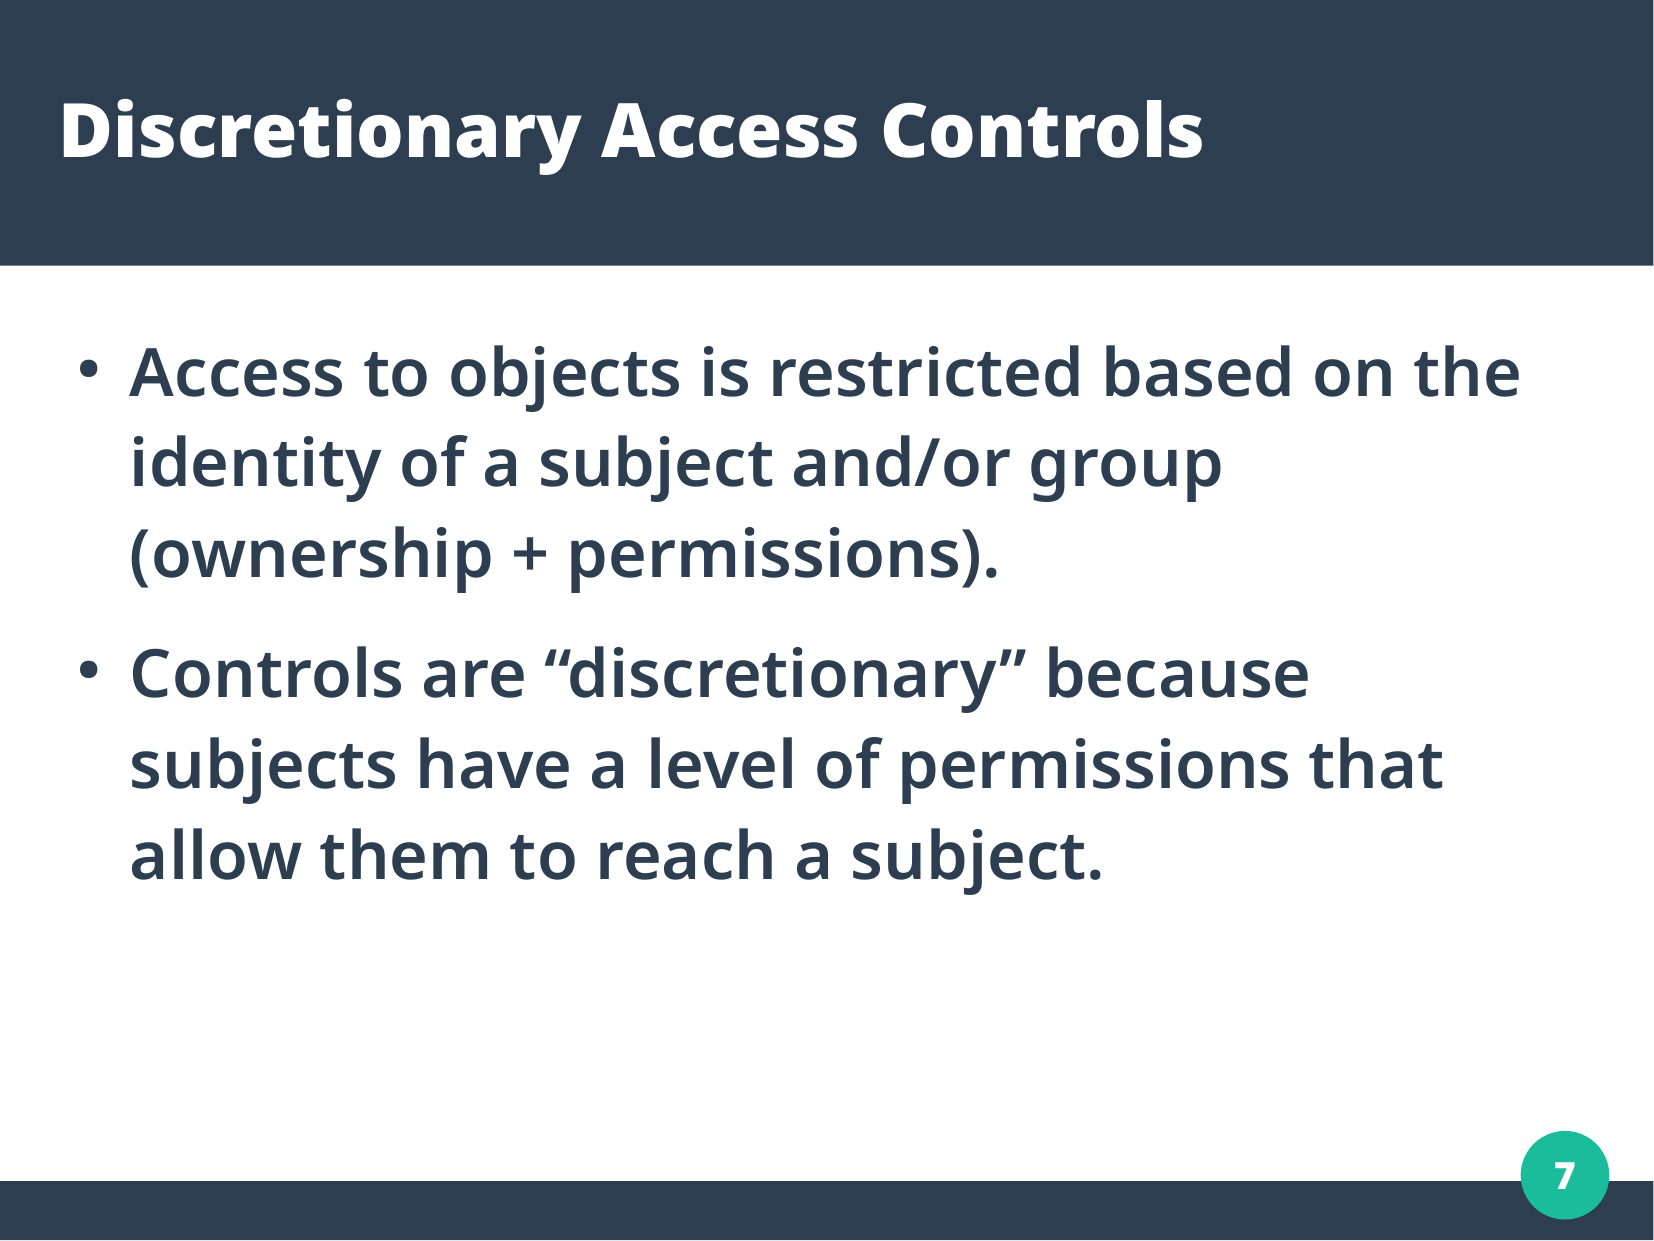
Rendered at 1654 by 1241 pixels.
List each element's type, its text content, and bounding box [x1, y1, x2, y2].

list Access to objects is restricted based on the identity of a subject and/or group (ownership + permissions). Controls are “discretionary” because subjects have a level of permissions that allow them to reach a subject. [59, 324, 1595, 1152]
title Discretionary Access Controls [59, 49, 1595, 207]
